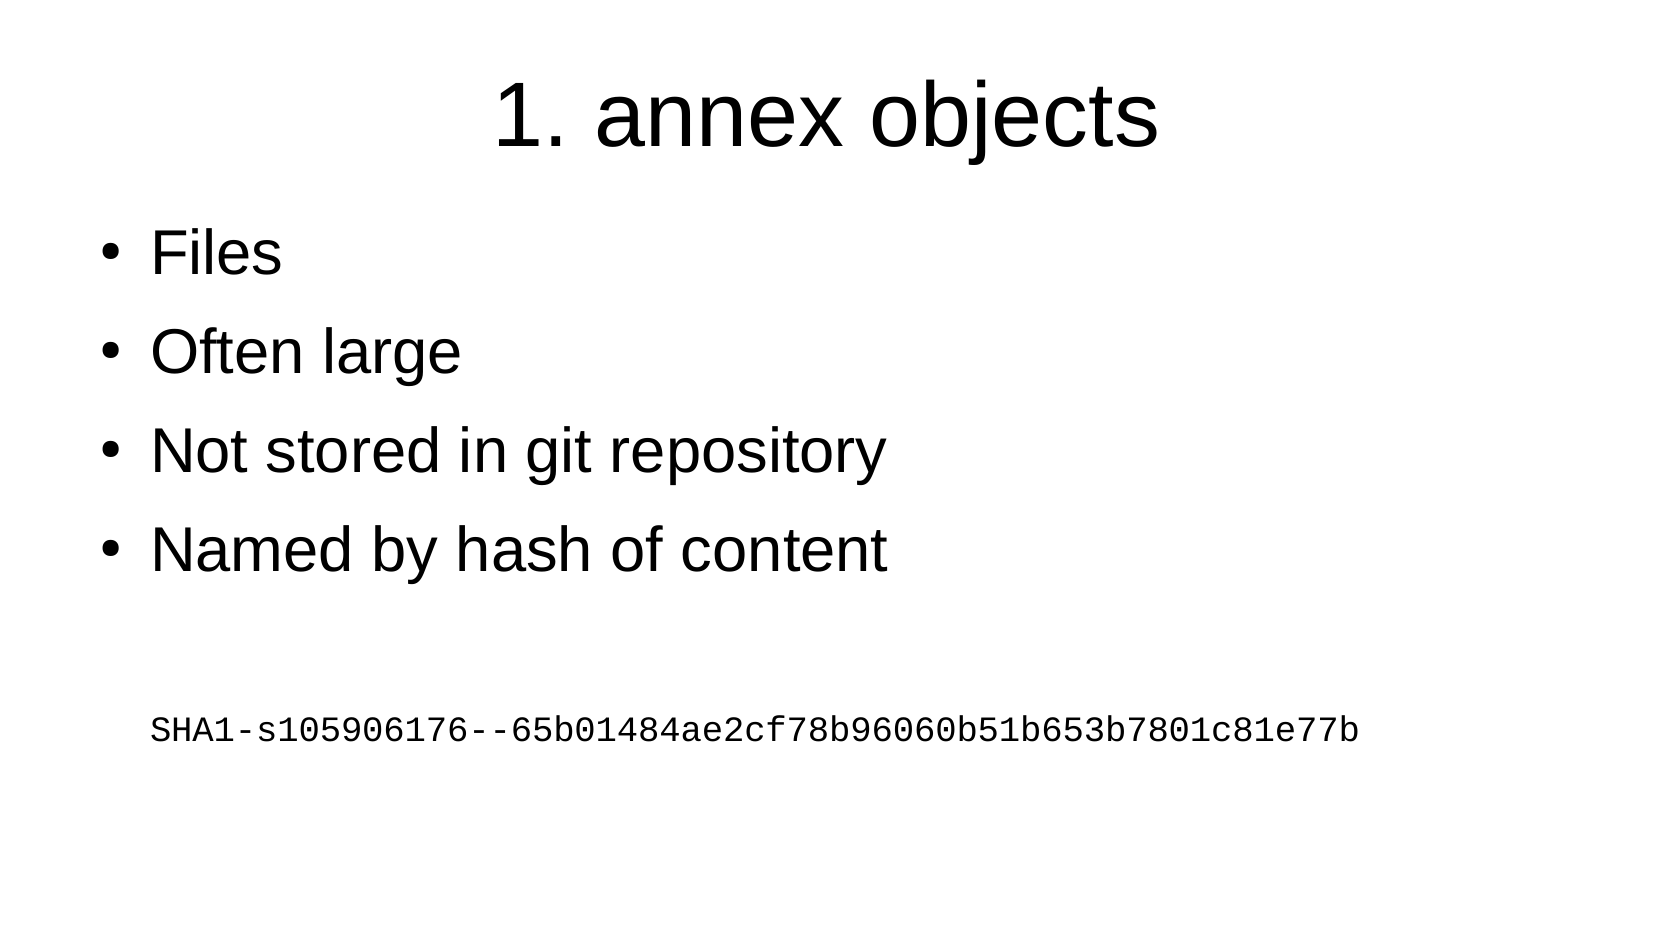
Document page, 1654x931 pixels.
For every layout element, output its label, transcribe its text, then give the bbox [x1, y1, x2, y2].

list Files Often large Not stored in git repository Named by hash of content SHA1-s105906176--65b01484ae2cf78b96060b51b653b7801c81e77b [82, 217, 1571, 758]
title 1. annex objects [82, 37, 1571, 193]
